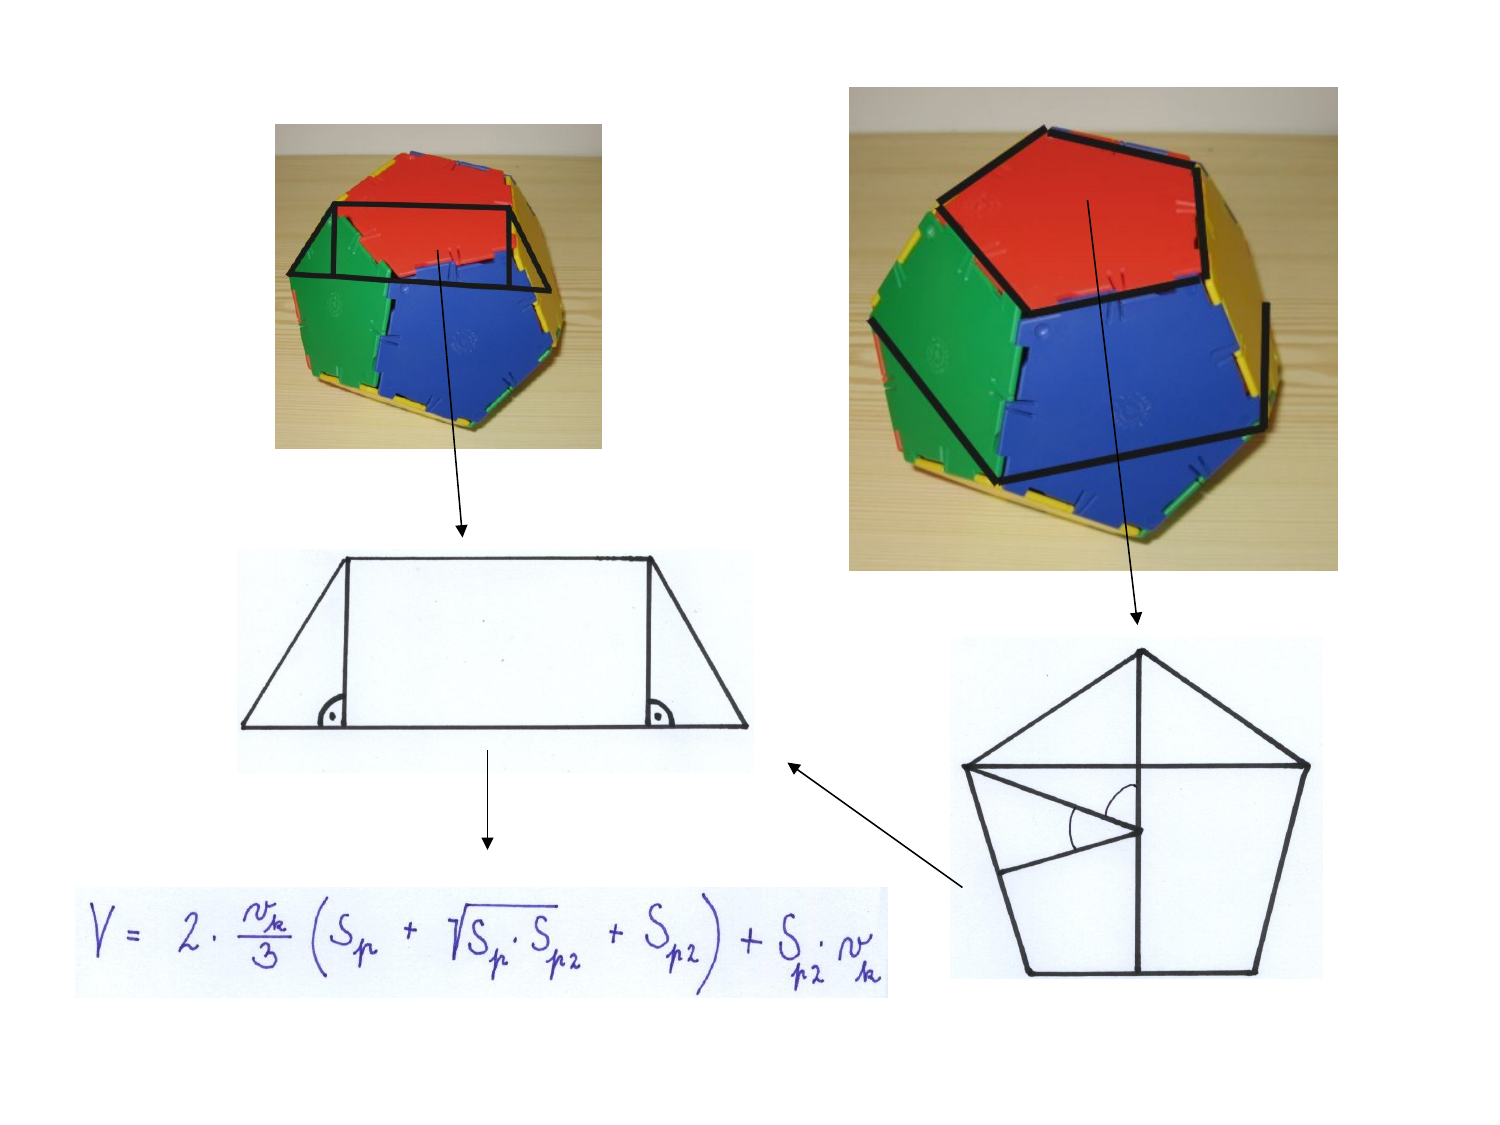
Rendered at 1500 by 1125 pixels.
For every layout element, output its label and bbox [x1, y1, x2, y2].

picture [237, 549, 754, 773]
picture [75, 887, 888, 998]
picture [950, 637, 1323, 979]
picture [275, 124, 602, 449]
picture [849, 87, 1338, 571]
